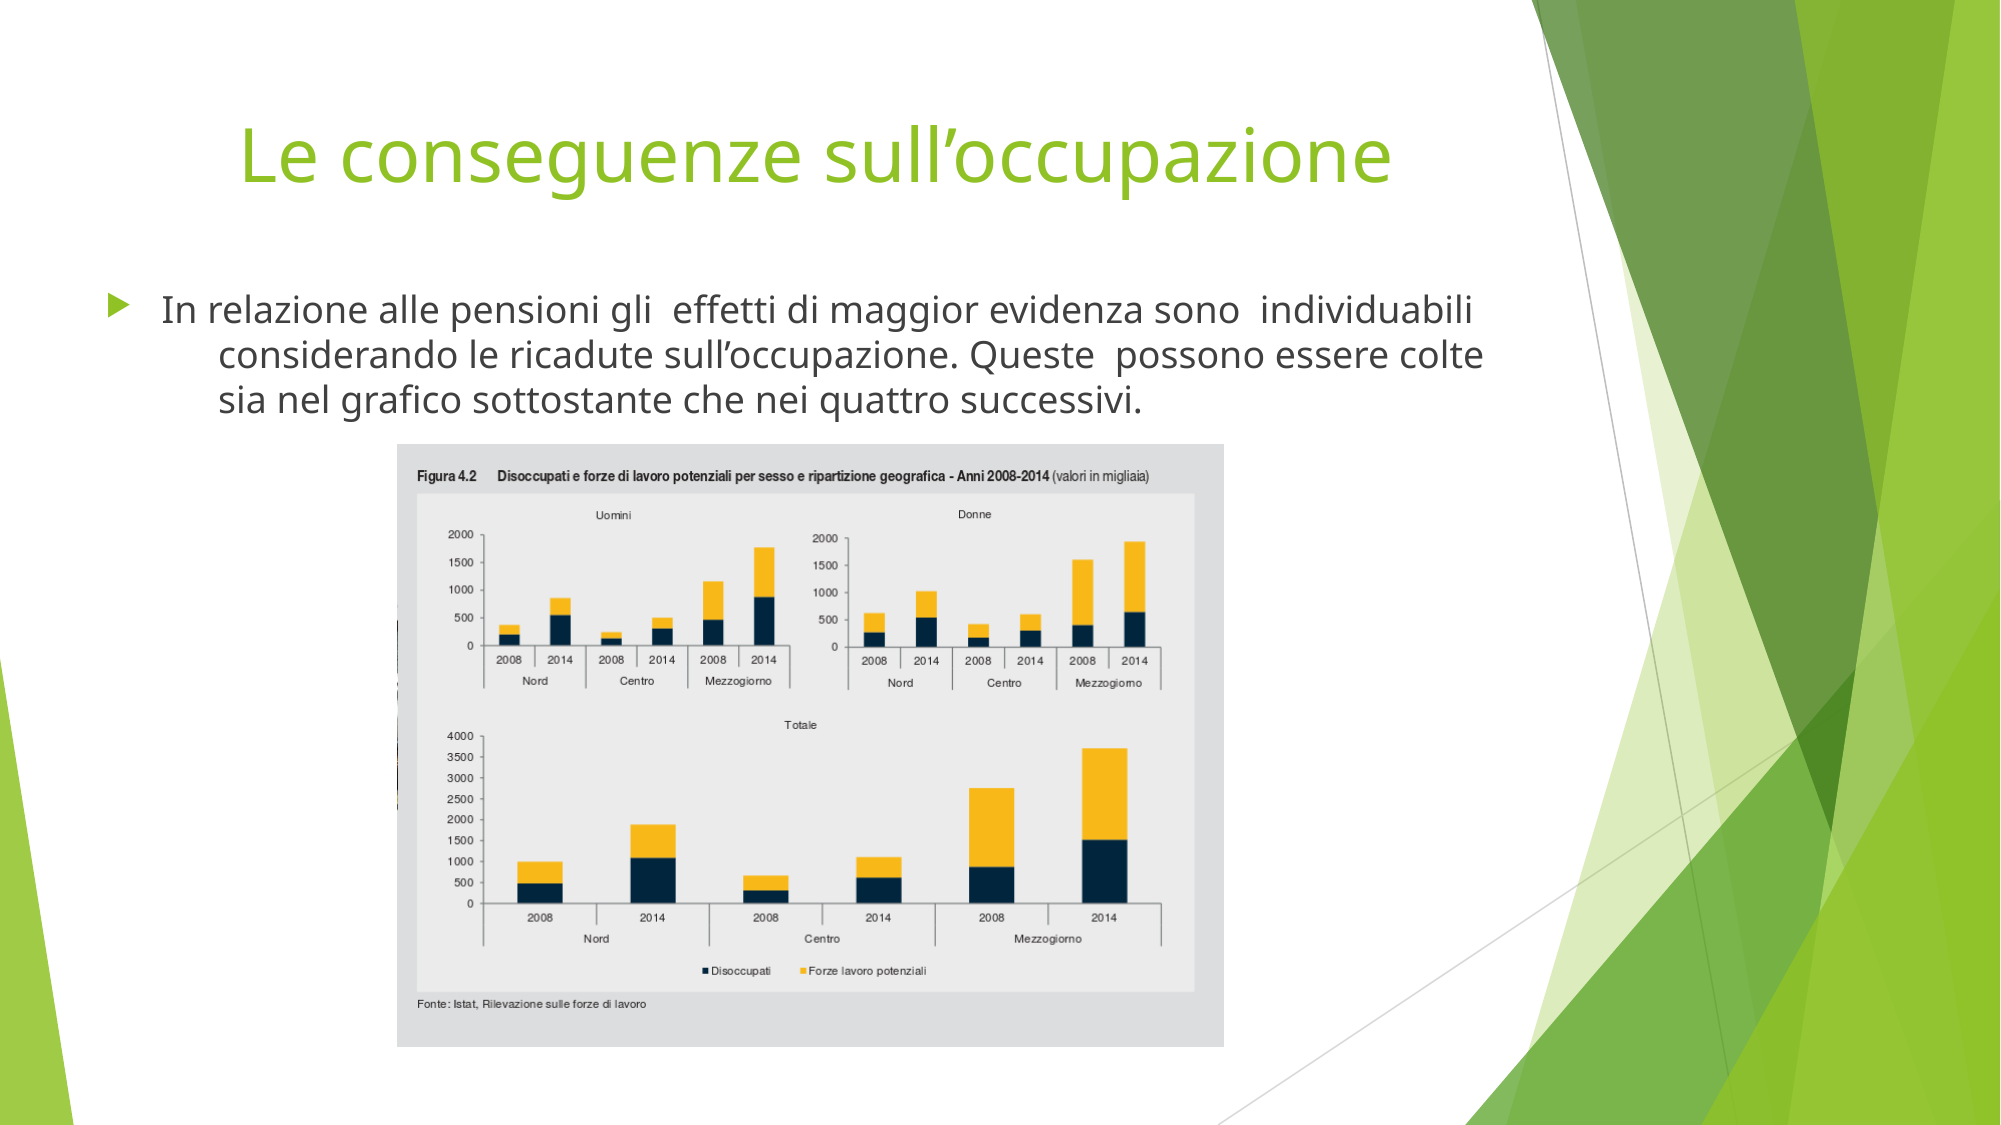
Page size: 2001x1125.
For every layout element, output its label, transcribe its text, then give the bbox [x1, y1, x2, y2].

list In relazione alle pensioni gli effetti di maggior evidenza sono individuabili considerando le ricadute sull’occupazione. Queste possono essere colte sia nel grafico sottostante che nei quattro successivi. [90, 278, 1501, 1071]
picture [397, 444, 1224, 1047]
title Le conseguenze sull’occupazione [111, 99, 1522, 317]
